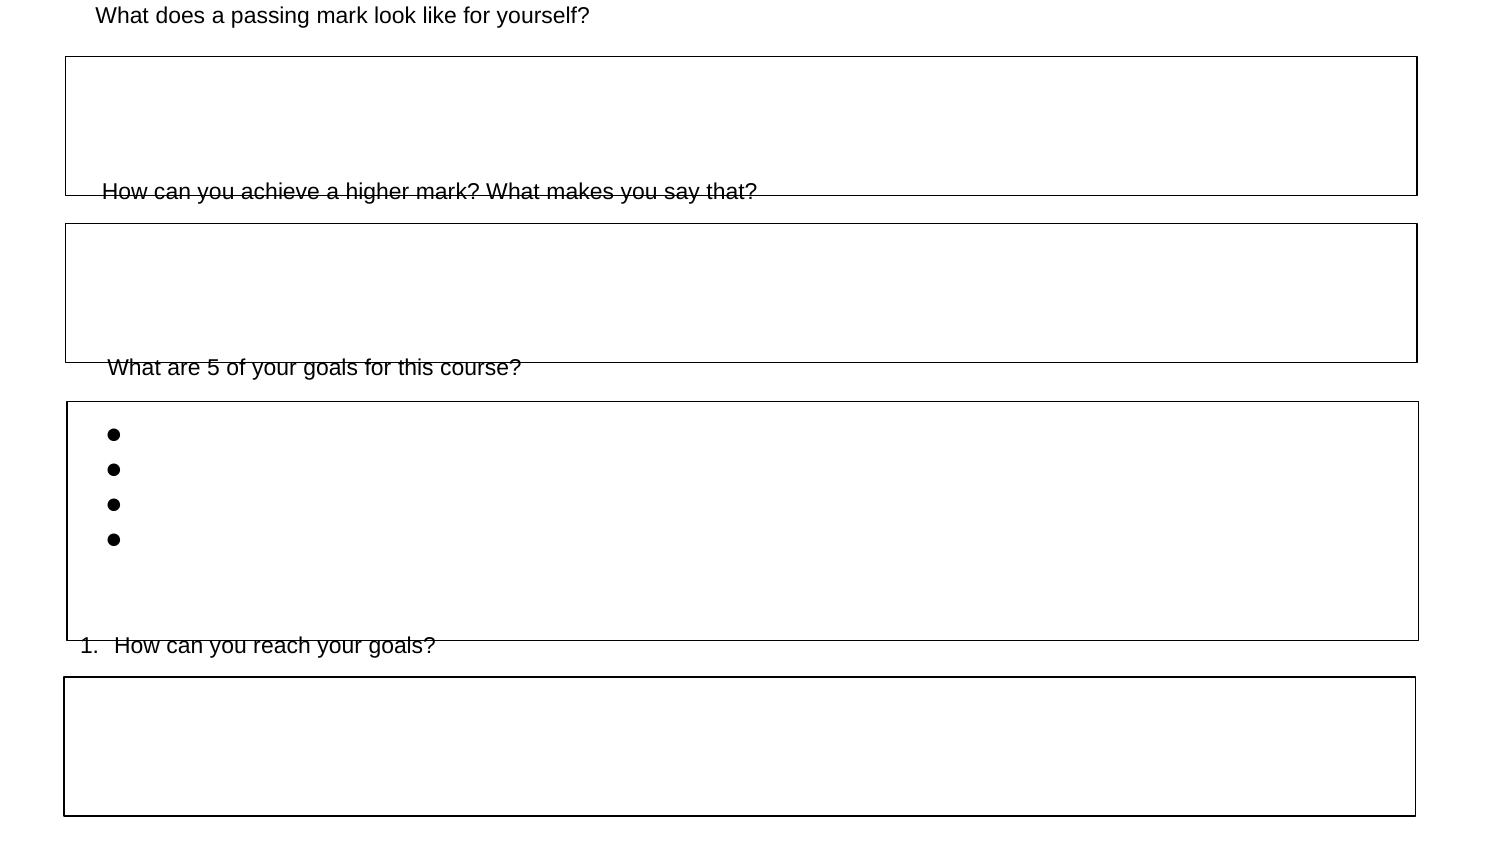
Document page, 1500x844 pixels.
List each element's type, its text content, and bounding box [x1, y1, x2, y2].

text_box What are 5 of your goals for this course? [62, 333, 1145, 384]
text_box 1. How can you reach your goals? [57, 611, 1141, 662]
text_box What does a passing mark look like for yourself? [65, 0, 1149, 32]
text_box How can you achieve a higher mark? What makes you say that? [71, 157, 1155, 208]
